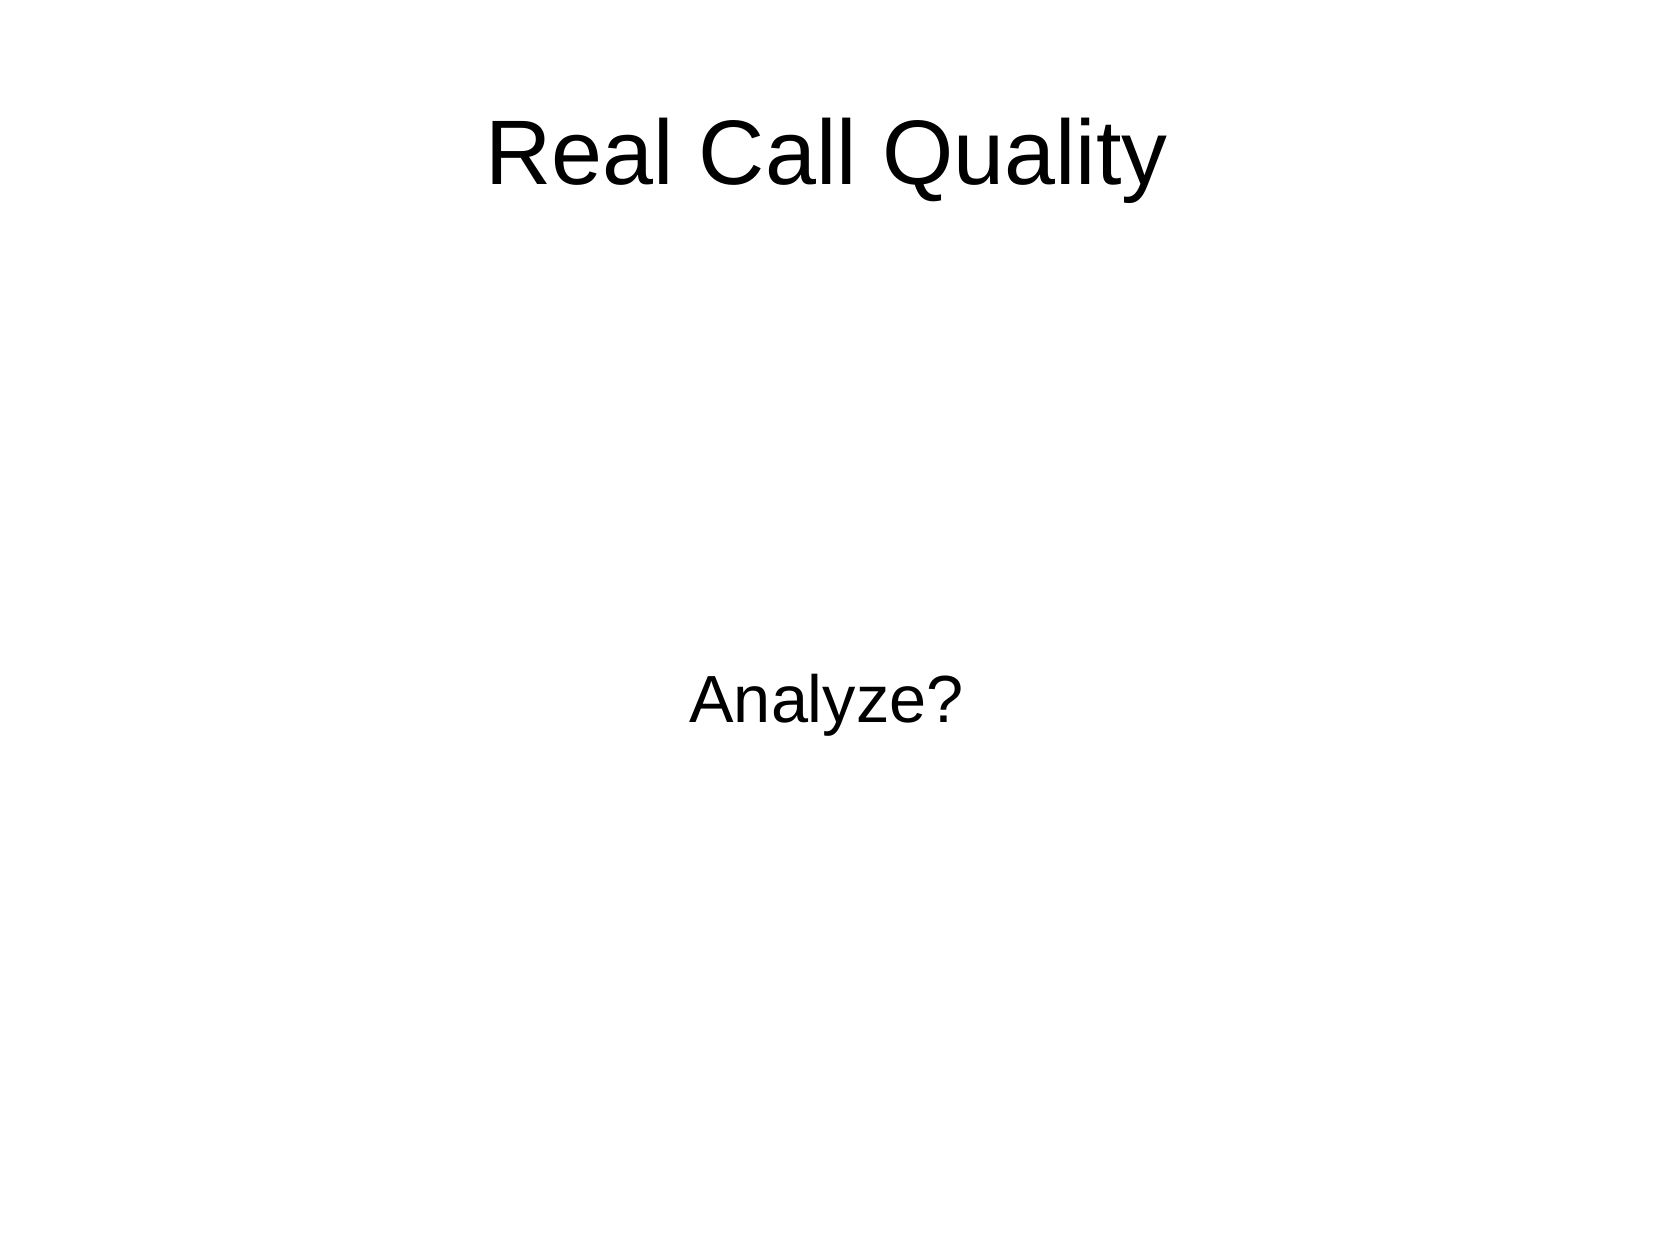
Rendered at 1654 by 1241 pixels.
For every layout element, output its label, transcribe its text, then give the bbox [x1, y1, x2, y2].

subtitle Analyze? [82, 297, 1571, 1102]
title Real Call Quality [82, 49, 1571, 257]
